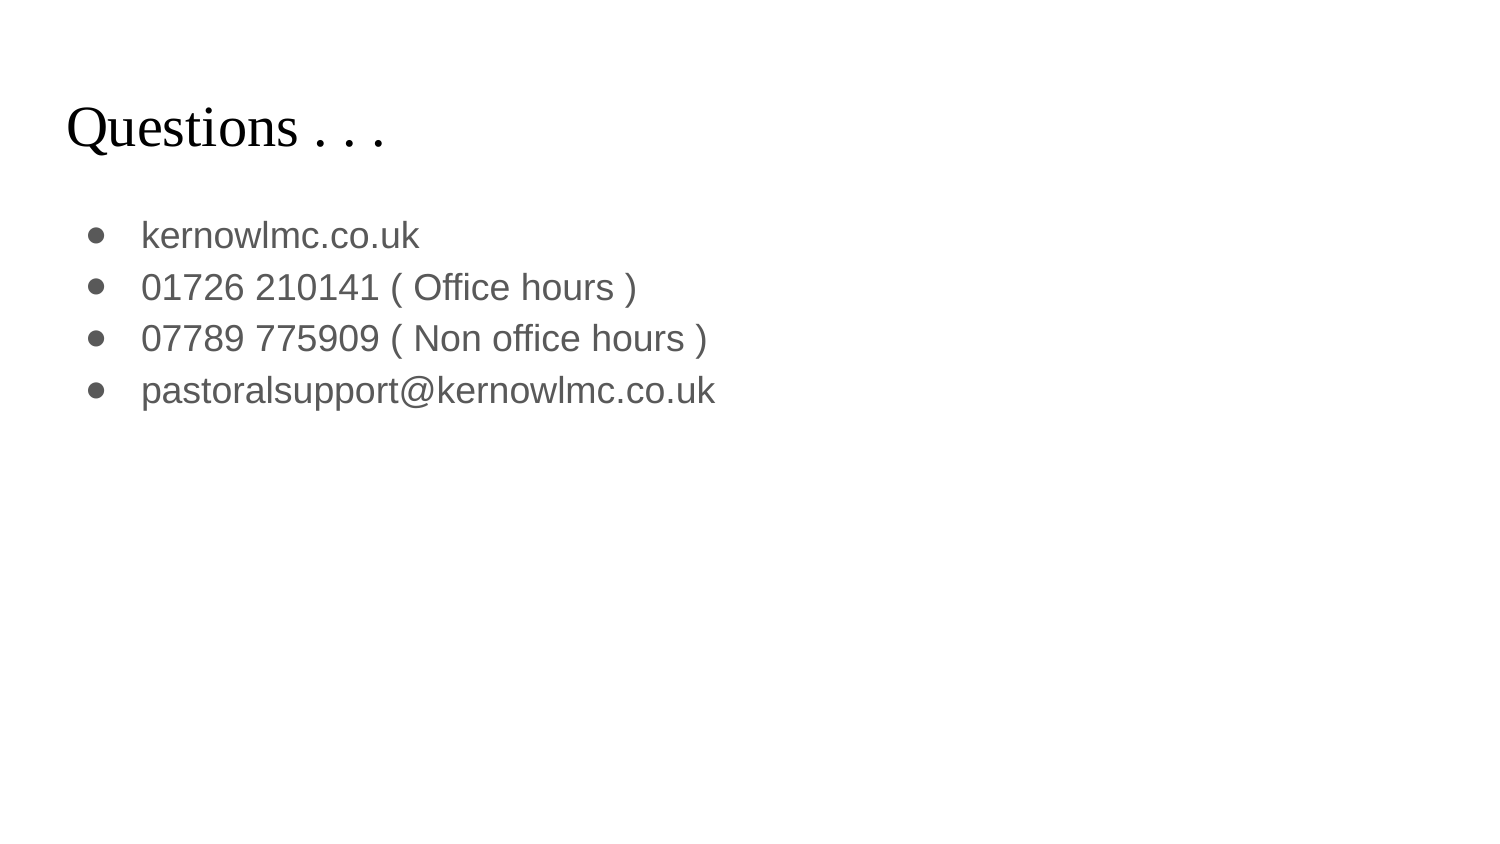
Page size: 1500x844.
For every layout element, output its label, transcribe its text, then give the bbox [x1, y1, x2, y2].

list kernowlmc.co.uk 01726 210141 ( Office hours ) 07789 775909 ( Non office hours ) pastoralsupport@kernowlmc.co.uk [51, 189, 1449, 750]
title Questions . . . [51, 72, 1449, 167]
